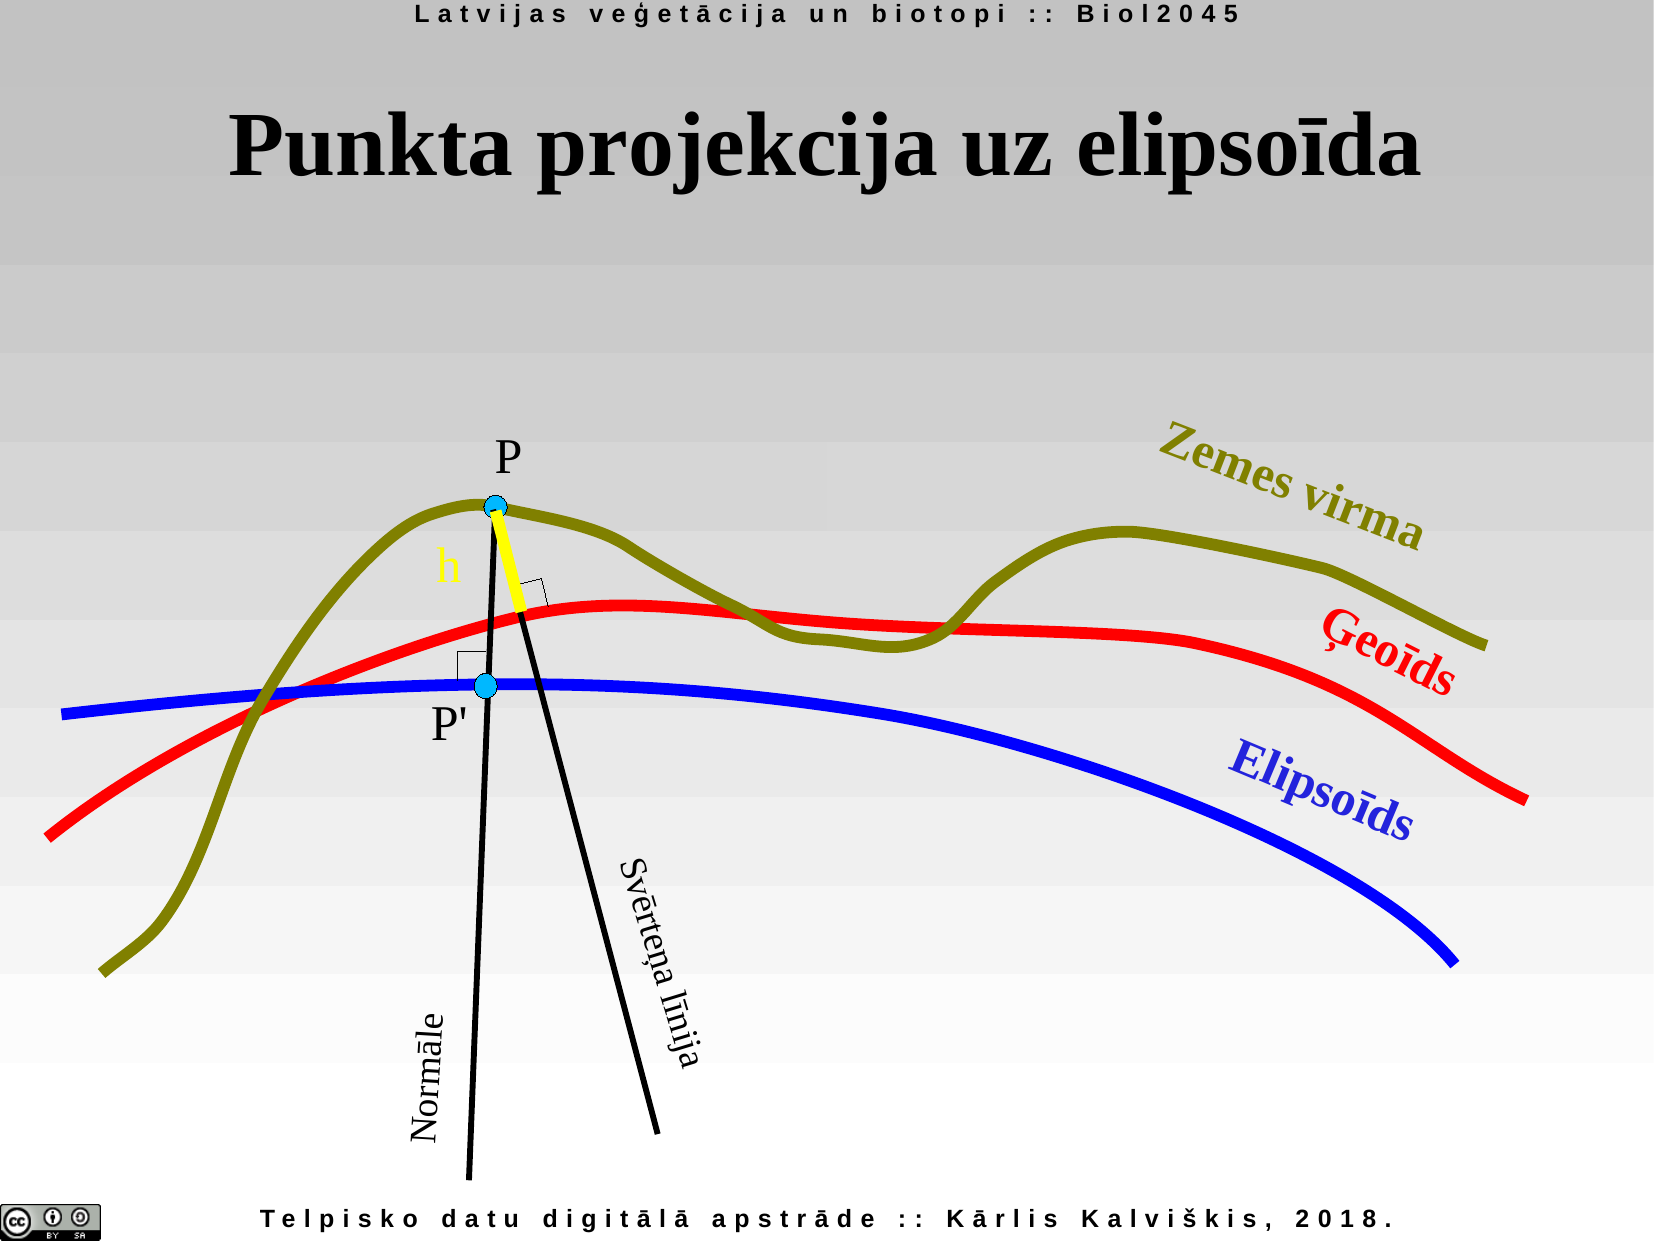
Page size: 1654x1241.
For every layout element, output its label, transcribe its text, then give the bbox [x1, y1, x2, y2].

text_box Svērteņa līnija [595, 852, 741, 1164]
text_box P' [430, 696, 484, 774]
text_box Elipsoīds [1213, 727, 1510, 914]
picture [0, 287, 1654, 1241]
text_box [474, 673, 498, 699]
text_box h [436, 538, 462, 594]
text_box Ģeoīds [1299, 592, 1527, 762]
text_box P [494, 428, 536, 507]
text_box [483, 495, 508, 518]
title Punkta projekcija uz elipsoīda [0, 1, 1654, 287]
text_box Zemes virma [1144, 409, 1544, 631]
text_box Normāle [401, 963, 471, 1147]
